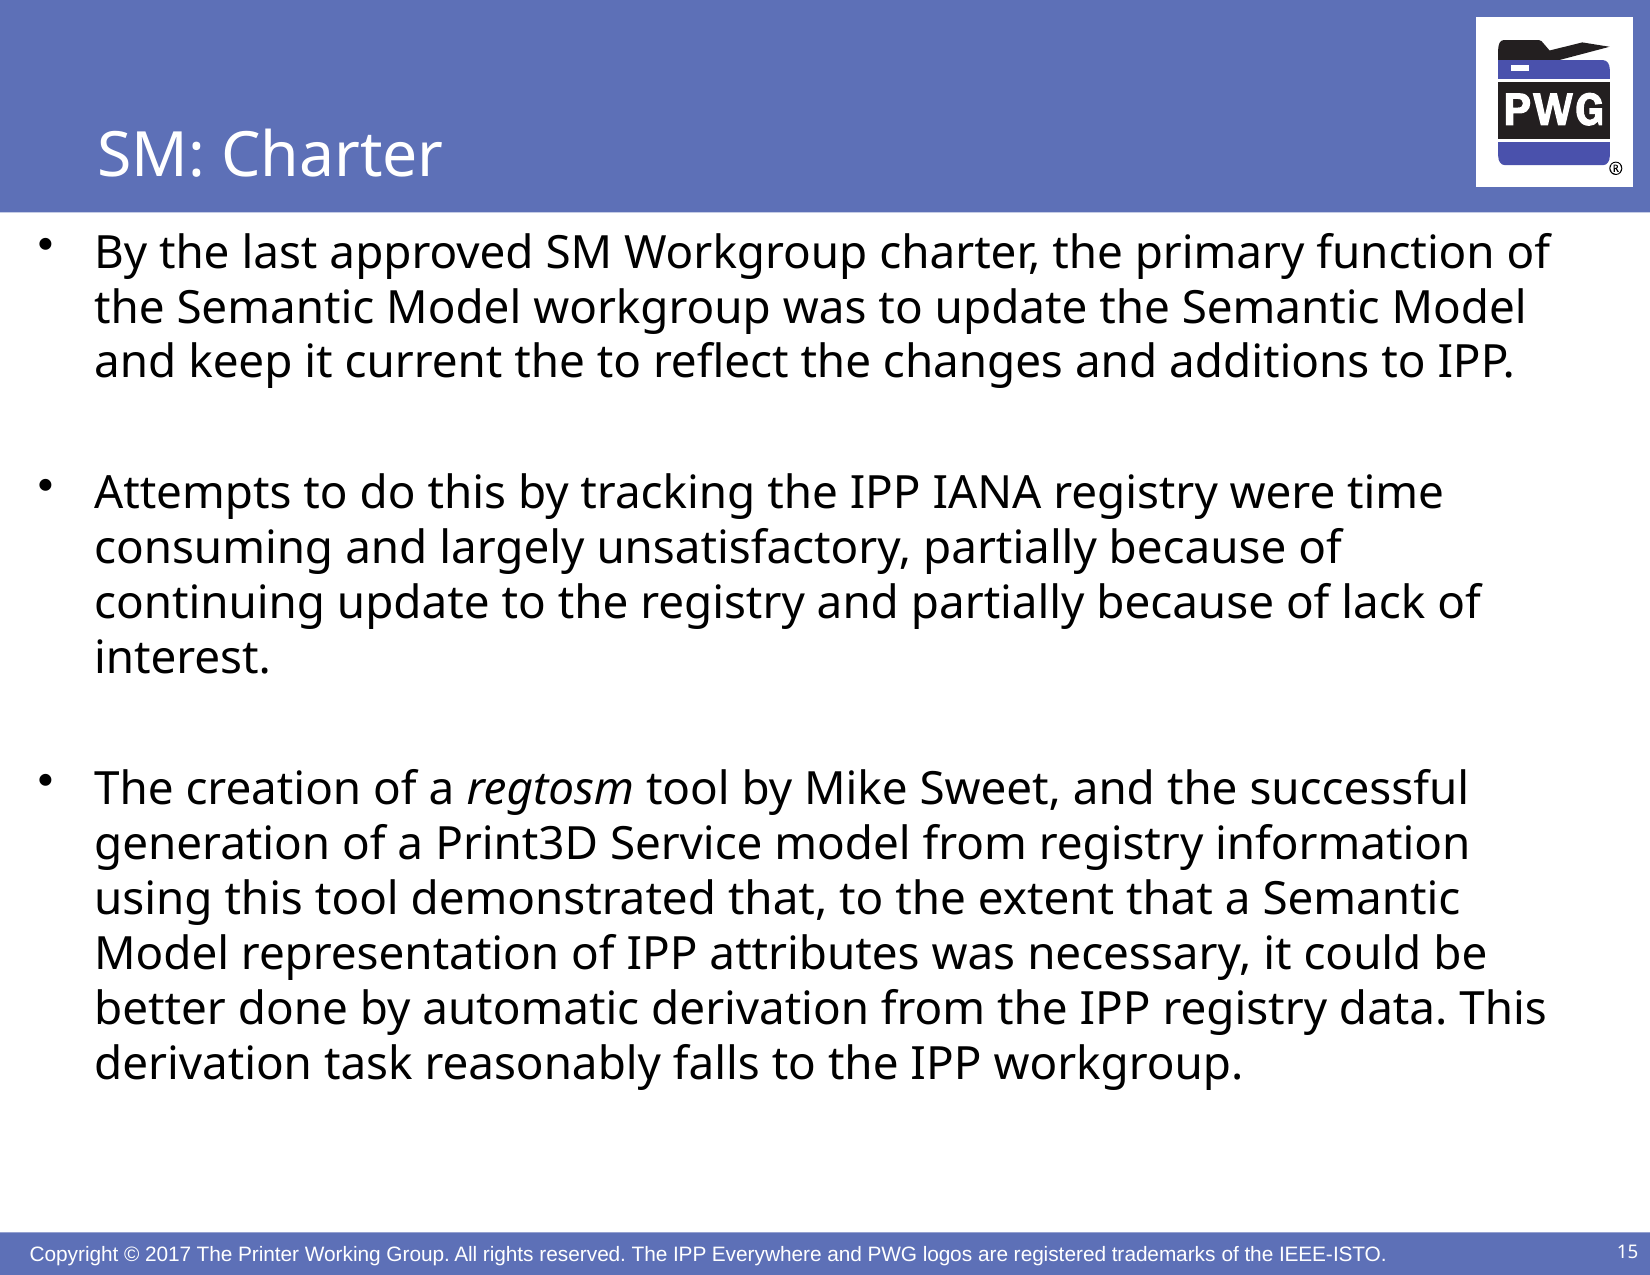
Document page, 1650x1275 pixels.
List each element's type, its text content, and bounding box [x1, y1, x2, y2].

list By the last approved SM Workgroup charter, the primary function of the Semantic Model workgroup was to update the Semantic Model and keep it current the to reflect the changes and additions to IPP. Attempts to do this by tracking the IPP IANA registry were time consuming and largely unsatisfactory, partially because of continuing update to the registry and partially because of lack of interest. The creation of a regtosm tool by Mike Sweet, and the successful generation of a Print3D Service model from registry information using this tool demonstrated that, to the extent that a Semantic Model representation of IPP attributes was necessary, it could be better done by automatic derivation from the IPP registry data. This derivation task reasonably falls to the IPP workgroup. [22, 213, 1591, 1218]
title SM: Charter [82, 8, 1449, 198]
